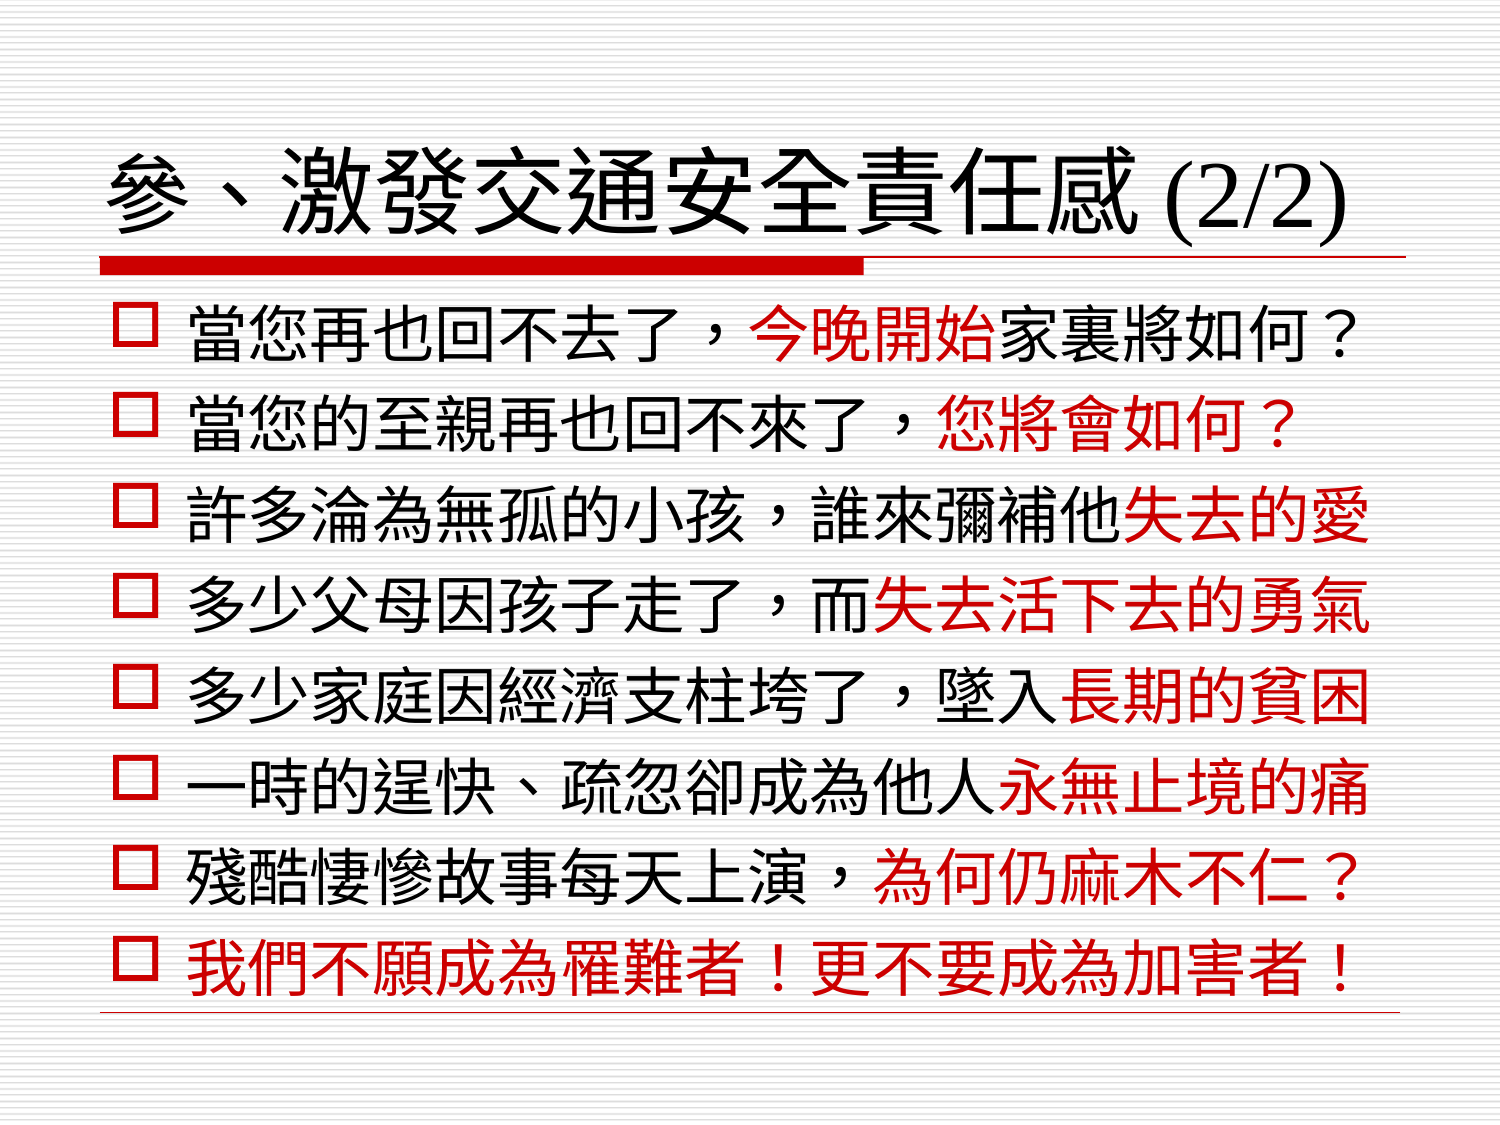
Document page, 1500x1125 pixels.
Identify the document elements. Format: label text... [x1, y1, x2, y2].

picture [0, 0, 1500, 1125]
list 當您再也回不去了，今晚開始家裏將如何？ 當您的至親再也回不來了，您將會如何？ 許多淪為無孤的小孩，誰來彌補他失去的愛 多少父母因孩子走了，而失去活下去的勇氣 多少家庭因經濟支柱垮了，墜入長期的貧困 一時的逞快、疏忽卻成為他人永無止境的痛 殘酷悽慘故事每天上演，為何仍麻木不仁？ 我們不願成為罹難者！更不要成為加害者！ [92, 287, 1412, 1035]
title 參、激發交通安全責任感(2/2) [88, 54, 1437, 255]
